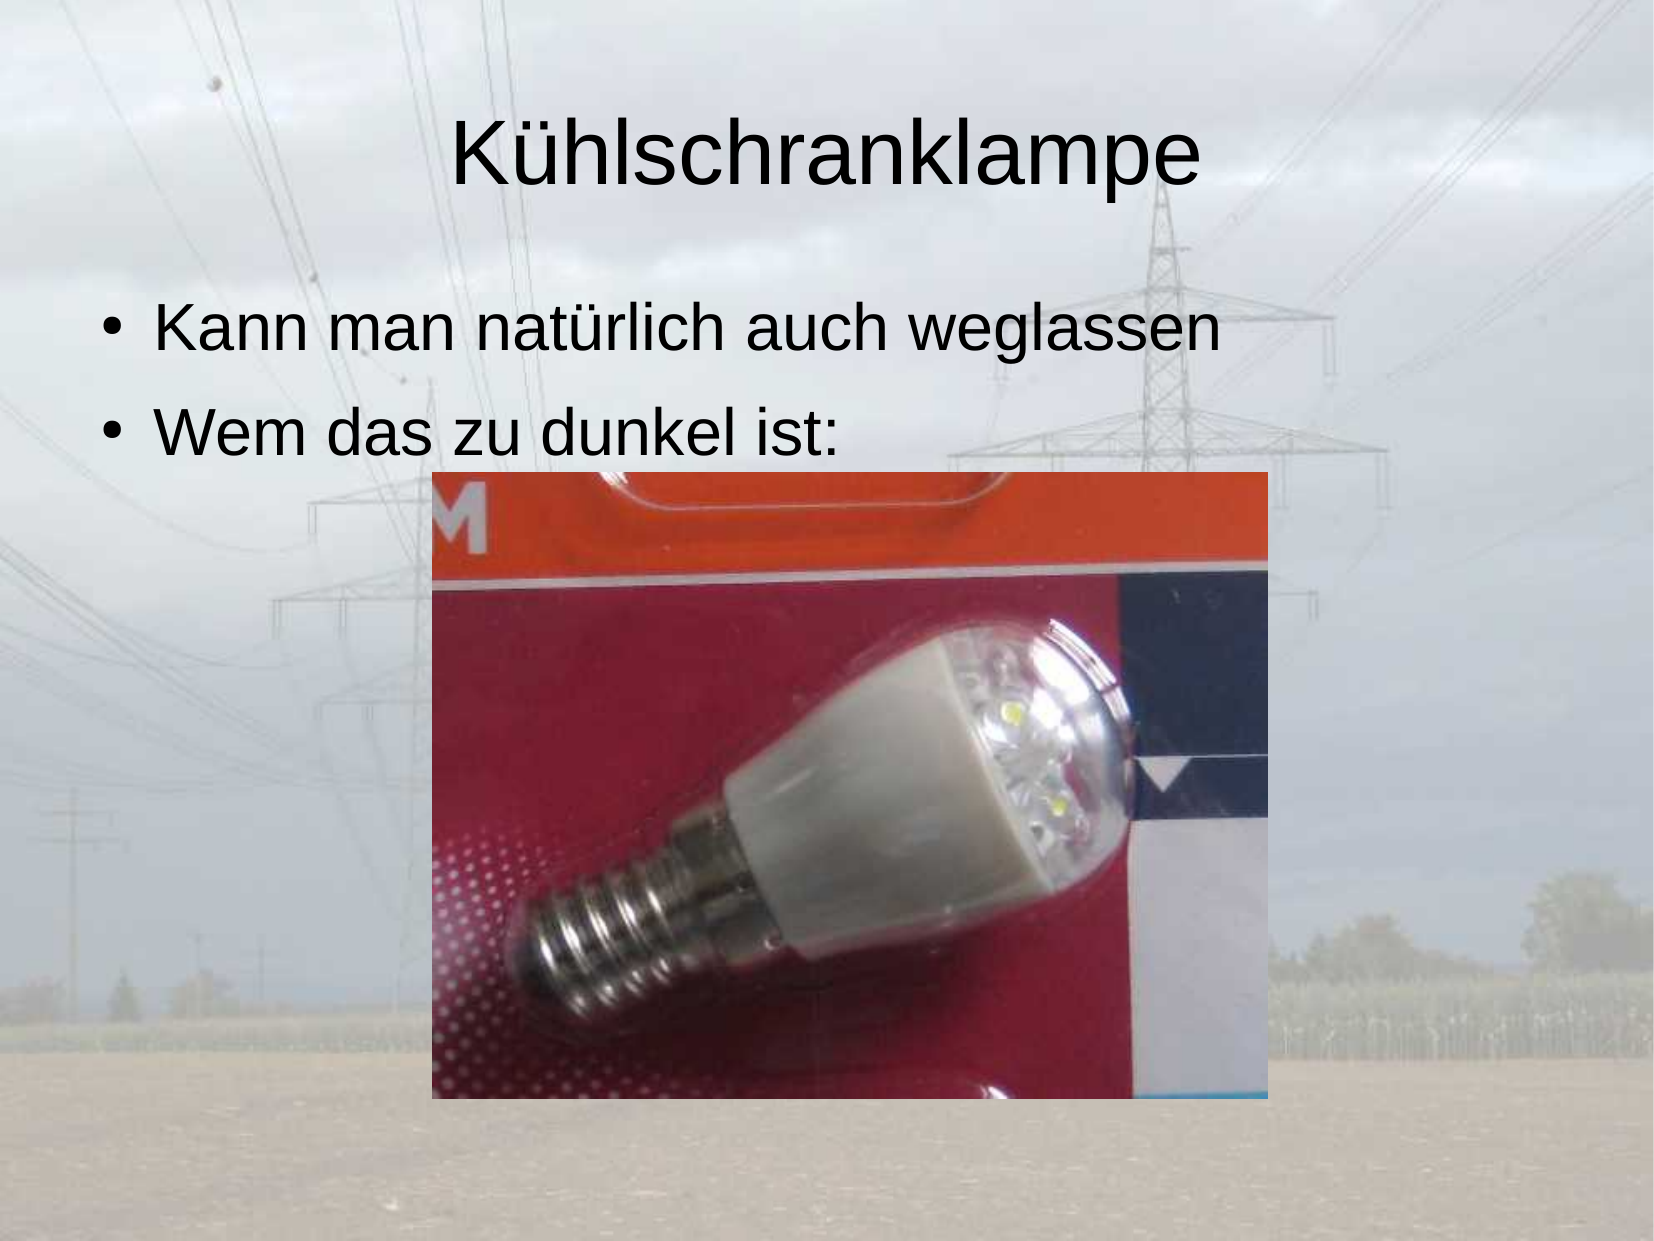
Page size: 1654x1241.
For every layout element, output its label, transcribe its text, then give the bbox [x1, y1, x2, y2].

list Kann man natürlich auch weglassen Wem das zu dunkel ist: [82, 290, 1571, 1109]
title Kühlschranklampe [82, 49, 1571, 257]
picture [0, 0, 1654, 1241]
